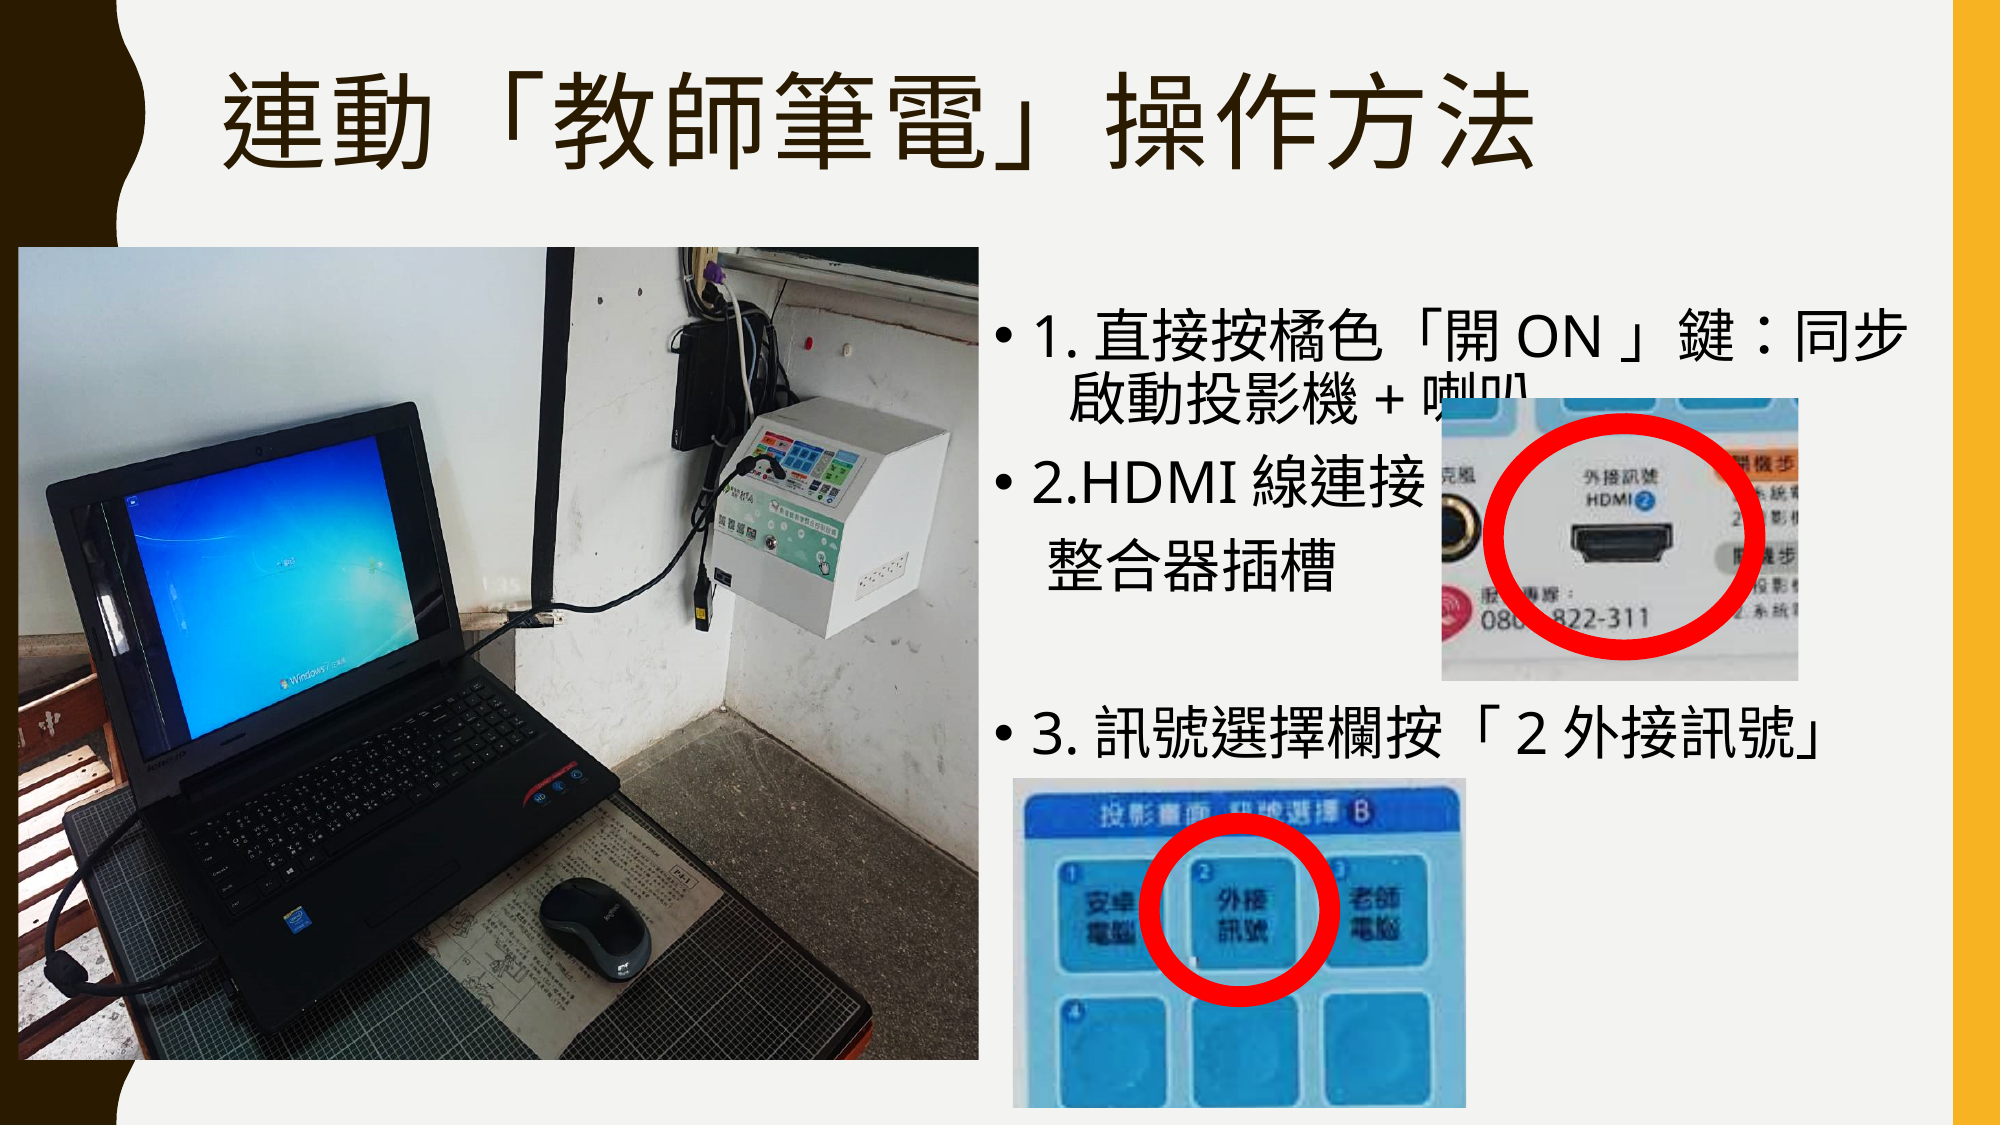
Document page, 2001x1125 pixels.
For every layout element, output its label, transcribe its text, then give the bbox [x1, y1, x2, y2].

text_box 1.直接按橘色「開ON」鍵：同步啟動投影機+喇叭 2.HDMI線連接 整合器插槽 3.訊號選擇欄按「2外接訊號」 [978, 299, 1954, 1014]
title 連動「教師筆電」操作方法 [205, 62, 1876, 299]
picture [18, 247, 979, 1060]
picture [1441, 398, 1799, 681]
picture [1012, 778, 1467, 1108]
